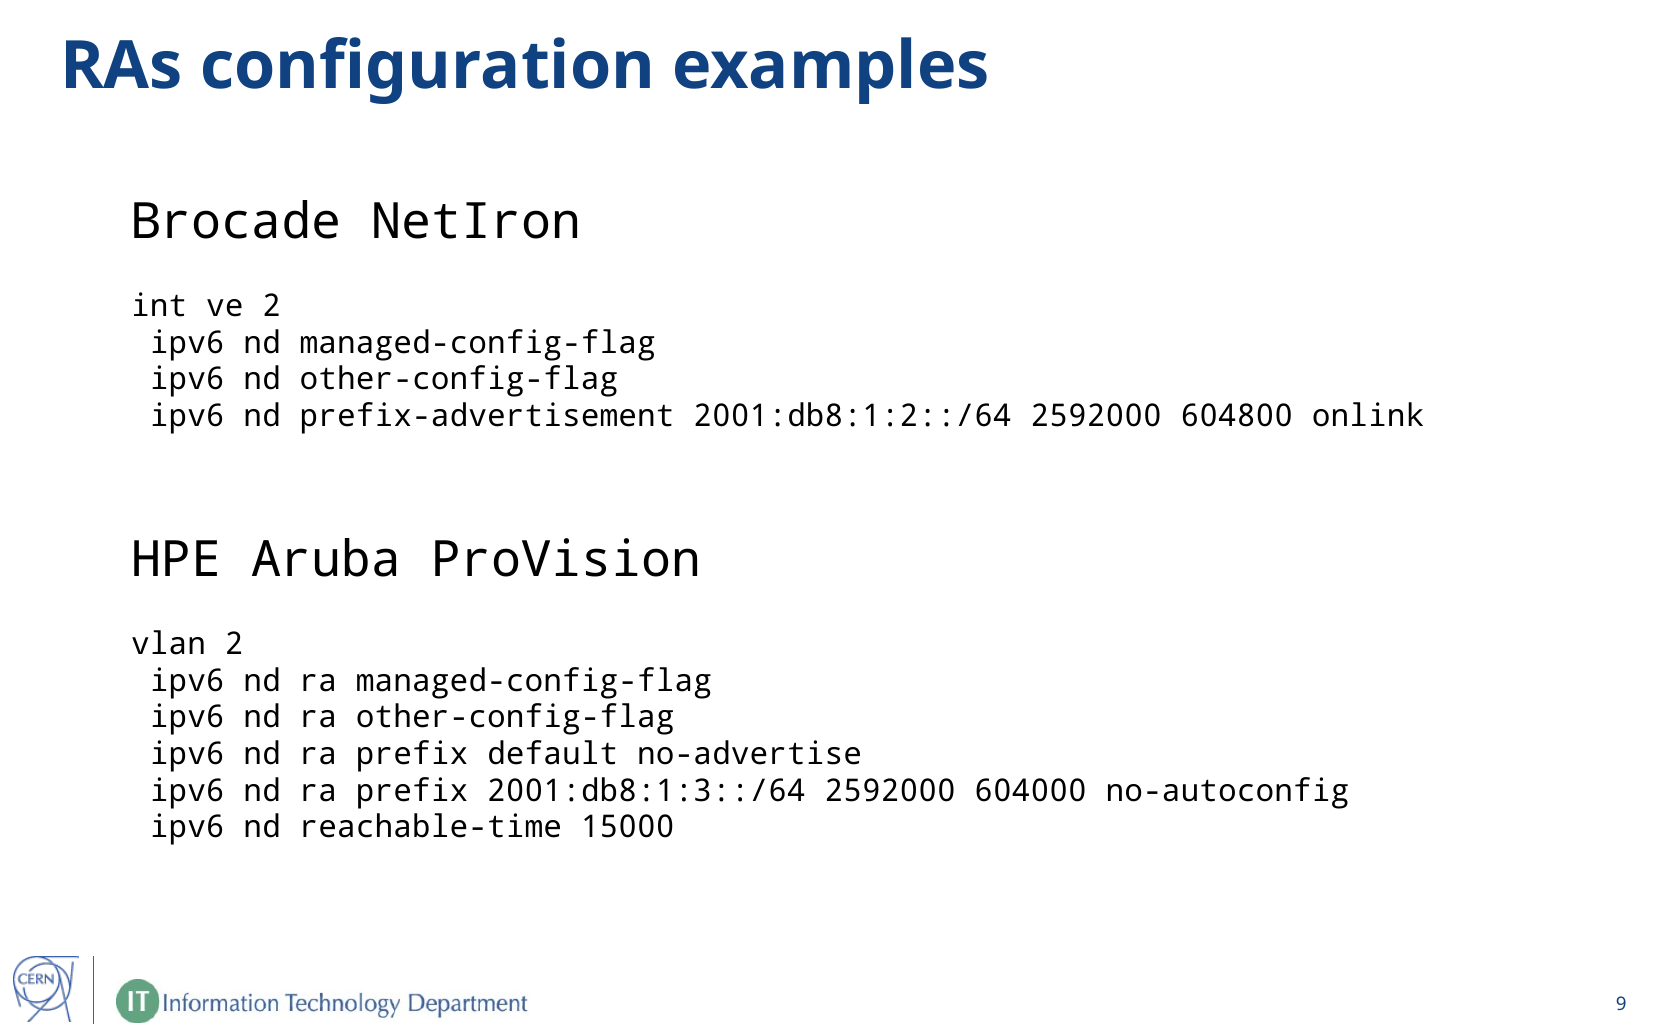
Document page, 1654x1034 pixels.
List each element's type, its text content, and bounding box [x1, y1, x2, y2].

picture [13, 956, 79, 1032]
title RAs configuration examples [60, 0, 1528, 138]
text_box Brocade NetIron int ve 2 ipv6 nd managed-config-flag ipv6 nd other-config-flag ipv6 nd prefix-advertisement 2001:db8:1:2::/64 2592000 604800 onlink HPE Aruba ProVision vlan 2 ipv6 nd ra managed-config-flag ipv6 nd ra other-config-flag ipv6 nd ra prefix default no-advertise ipv6 nd ra prefix 2001:db8:1:3::/64 2592000 604000 no-autoconfig ipv6 nd reachable-time 15000 [116, 184, 1606, 1034]
